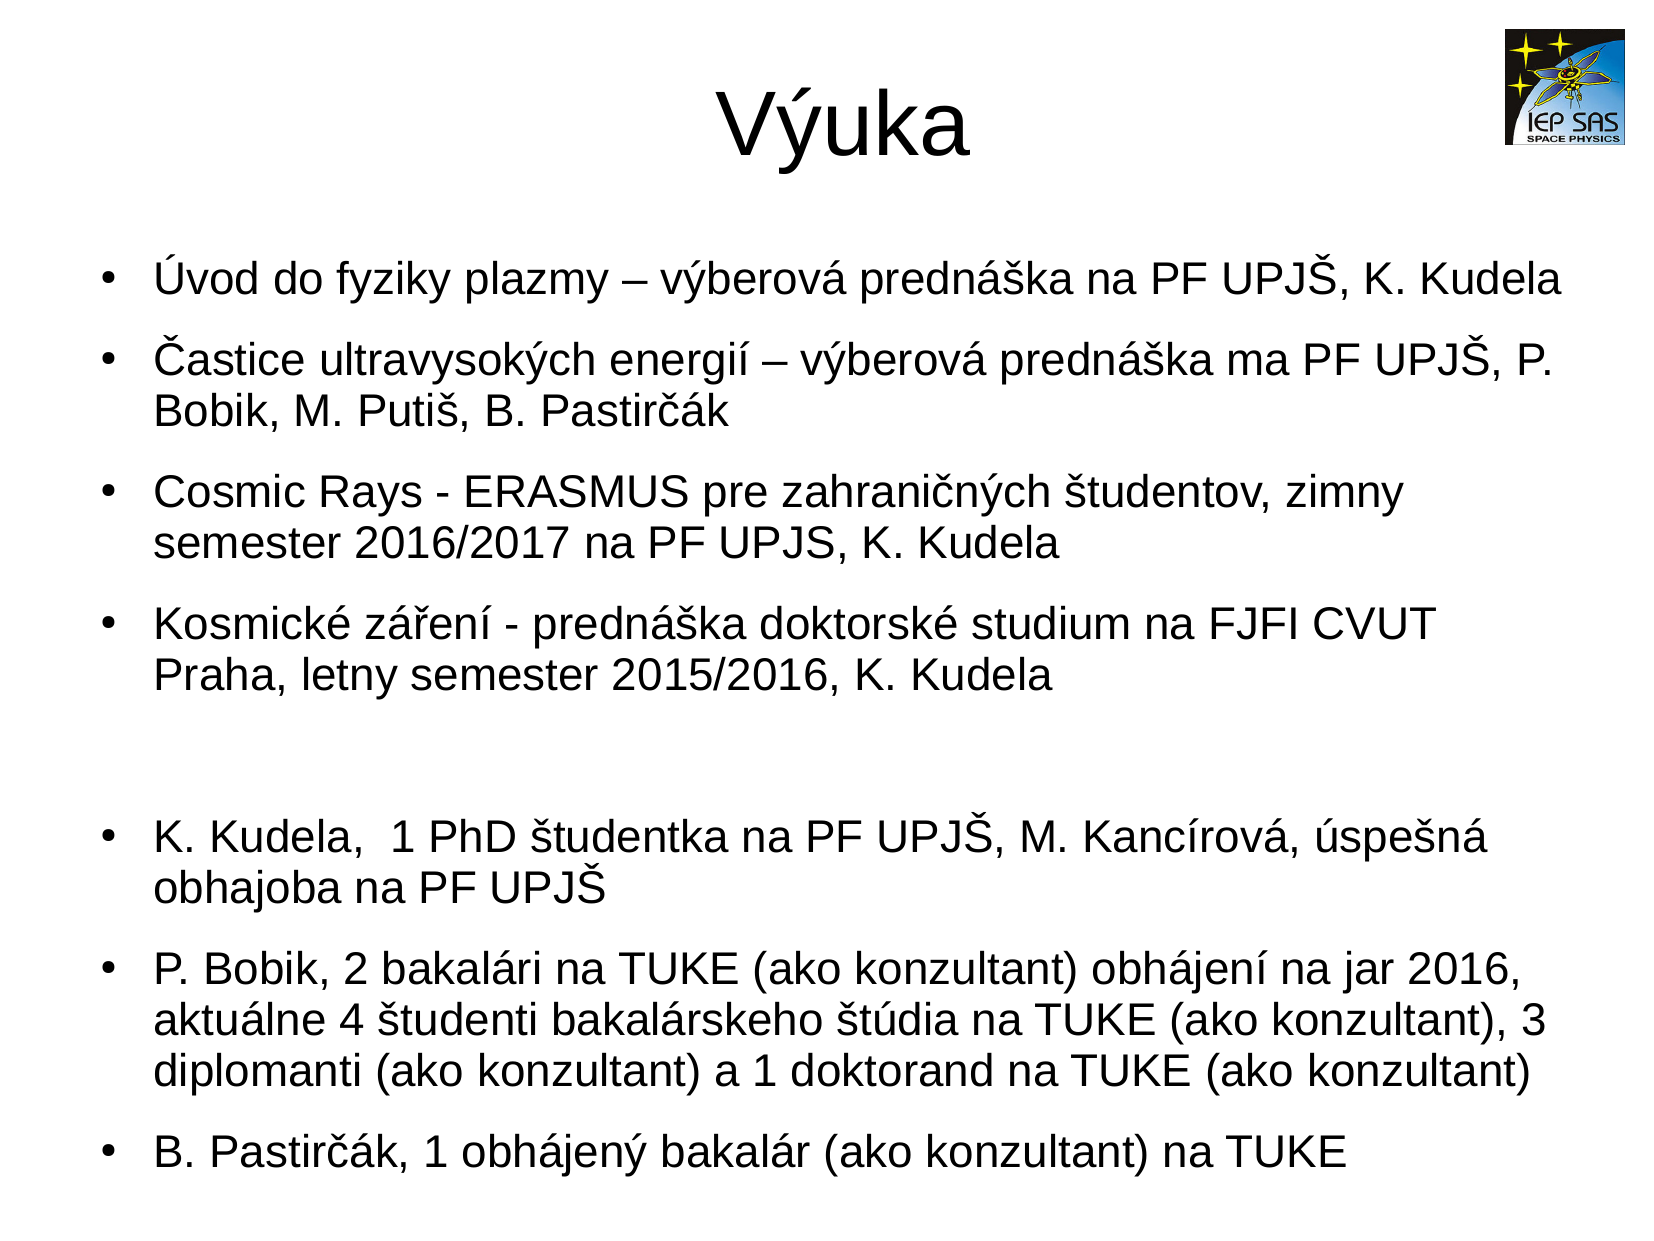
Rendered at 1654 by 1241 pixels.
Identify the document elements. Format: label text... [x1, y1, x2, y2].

picture [1505, 29, 1625, 145]
list Úvod do fyziky plazmy – výberová prednáška na PF UPJŠ, K. Kudela Častice ultravysokých energií – výberová prednáška ma PF UPJŠ, P. Bobik, M. Putiš, B. Pastirčák Cosmic Rays - ERASMUS pre zahraničných študentov, zimny semester 2016/2017 na PF UPJS, K. Kudela Kosmické záření - prednáška doktorské studium na FJFI CVUT Praha, letny semester 2015/2016, K. Kudela K. Kudela, 1 PhD študentka na PF UPJŠ, M. Kancírová, úspešná obhajoba na PF UPJŠ P. Bobik, 2 bakalári na TUKE (ako konzultant) obhájení na jar 2016, aktuálne 4 študenti bakalárskeho štúdia na TUKE (ako konzultant), 3 diplomanti (ako konzultant) a 1 doktorand na TUKE (ako konzultant) B. Pastirčák, 1 obhájený bakalár (ako konzultant) na TUKE [82, 172, 1571, 1178]
title Výuka [82, 19, 1571, 172]
